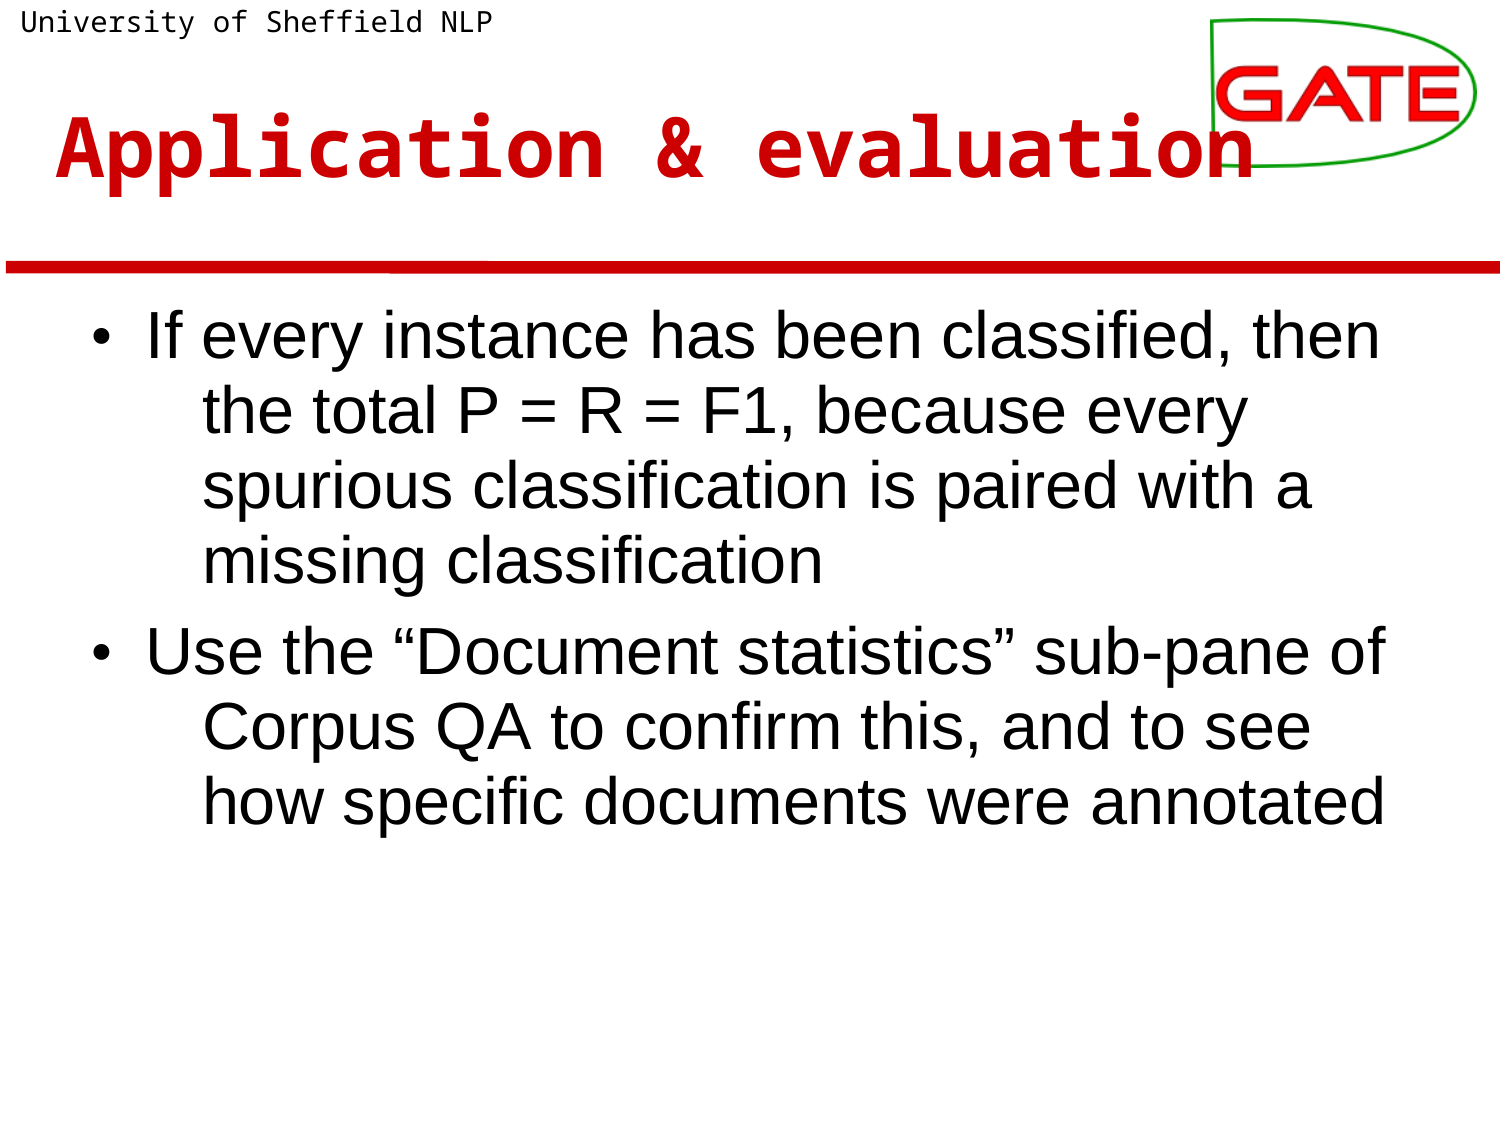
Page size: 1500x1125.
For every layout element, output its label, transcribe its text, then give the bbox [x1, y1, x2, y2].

picture [1210, 18, 1477, 168]
list If every instance has been classified, then the total P = R = F1, because every spurious classification is paired with a missing classification Use the “Document statistics” sub-pane of Corpus QA to confirm this, and to see how specific documents were annotated [74, 290, 1425, 1034]
title Application & evaluation [41, 37, 1391, 254]
